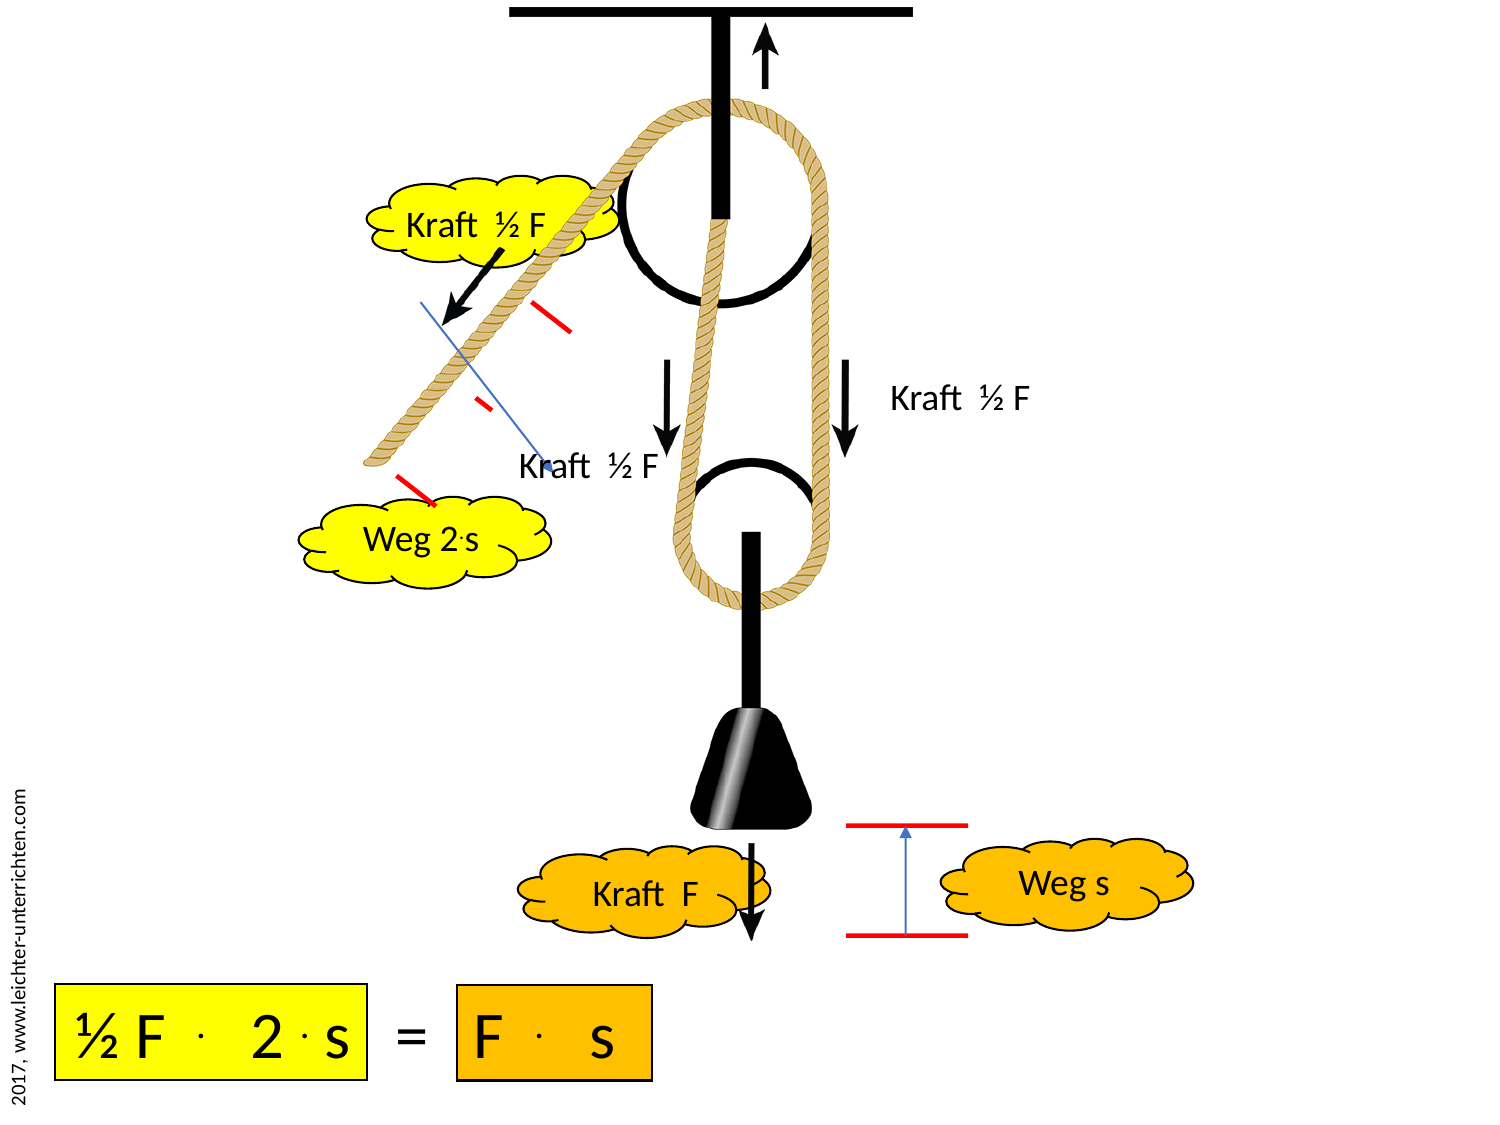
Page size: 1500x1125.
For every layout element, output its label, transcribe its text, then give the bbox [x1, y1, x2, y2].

text_box [54, 984, 367, 1081]
picture [907, 828, 913, 933]
text_box ½ F . 2 . s = F . s [60, 984, 631, 1079]
text_box Weg s [1003, 850, 1126, 911]
text_box Kraft ½ F [504, 434, 674, 494]
picture [363, 7, 913, 941]
text_box Weg 2.s [348, 506, 495, 567]
text_box [298, 504, 363, 583]
text_box 2017, www.leichter-unterrichten.com [0, 774, 37, 1121]
text_box [457, 984, 653, 1081]
text_box [940, 838, 1194, 931]
text_box Kraft ½ F [391, 192, 562, 253]
text_box Kraft ½ F [875, 365, 1046, 426]
text_box Kraft F [578, 861, 714, 922]
